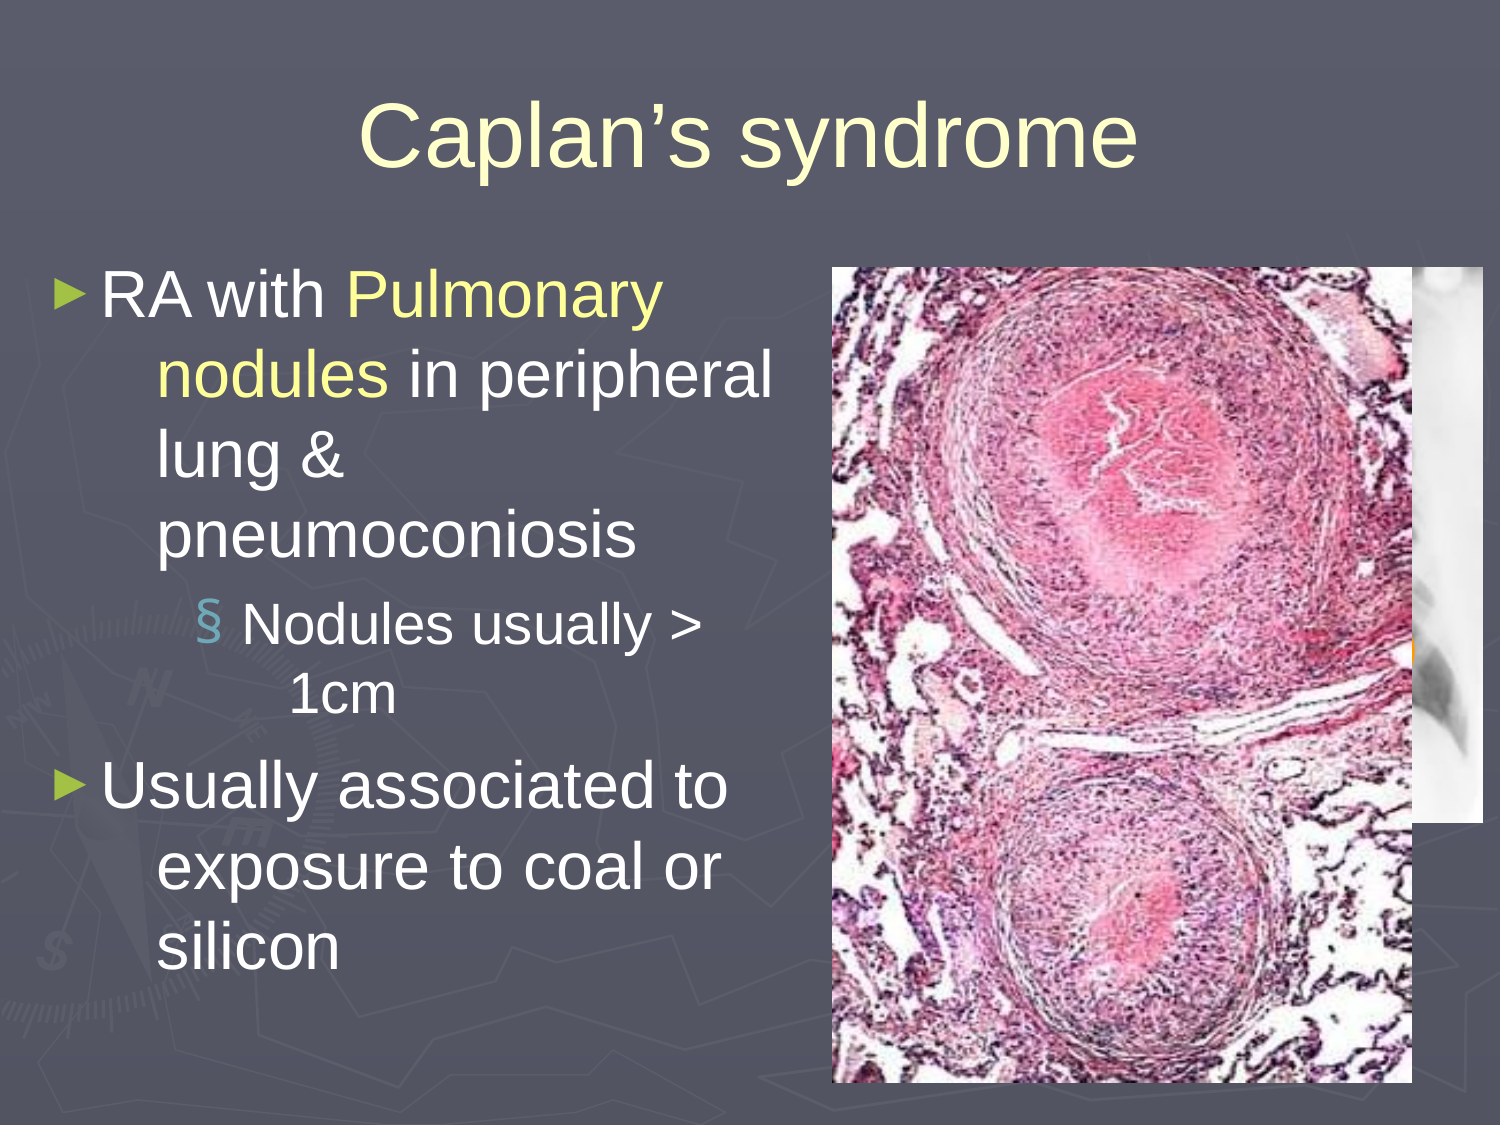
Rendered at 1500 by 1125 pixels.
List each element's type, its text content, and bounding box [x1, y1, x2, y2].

list RA with Pulmonary nodules in peripheral lung & pneumoconiosis Nodules usually > 1cm Usually associated to exposure to coal or silicon [29, 243, 823, 1075]
title Caplan’s syndrome [49, 37, 1451, 225]
picture [832, 267, 1483, 1083]
